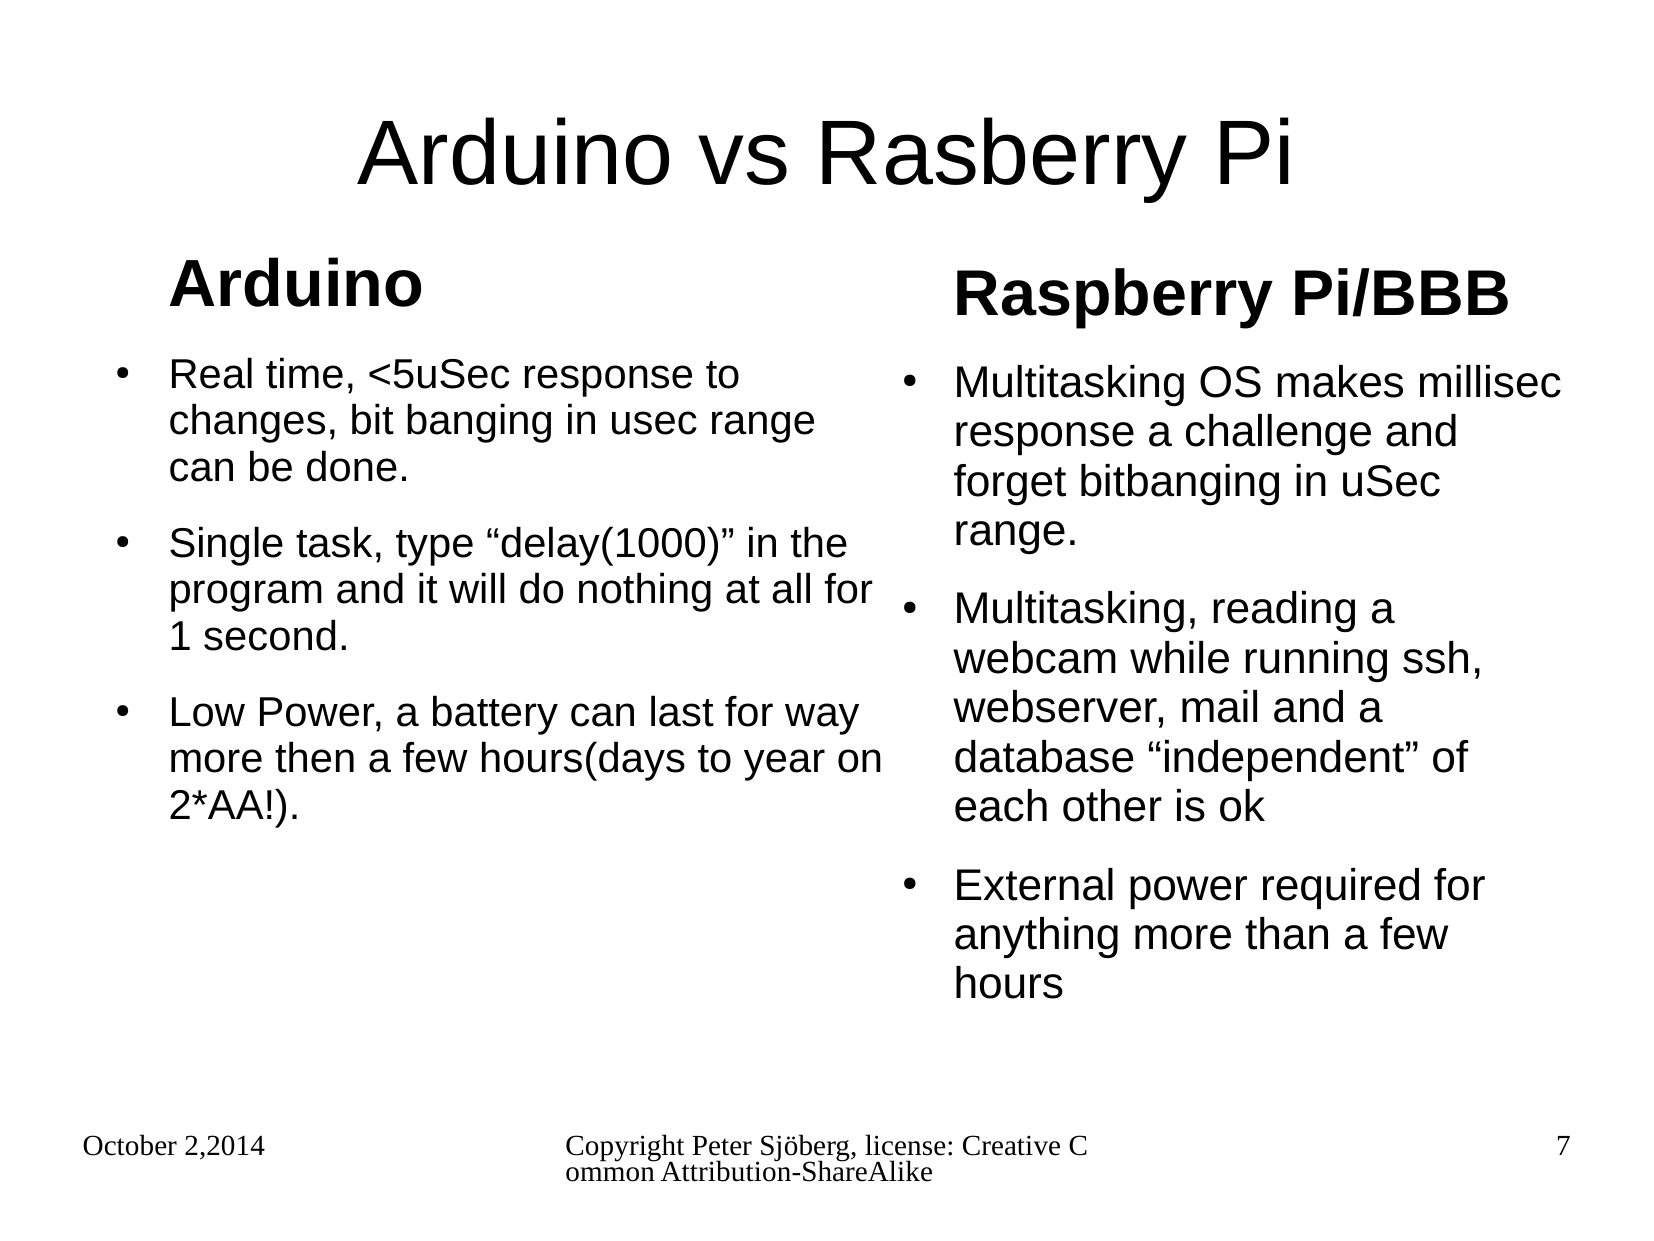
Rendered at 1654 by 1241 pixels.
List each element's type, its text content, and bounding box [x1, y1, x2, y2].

list Raspberry Pi/BBB Multitasking OS makes millisec response a challenge and forget bitbanging in uSec range. Multitasking, reading a webcam while running ssh, webserver, mail and a database “independent” of each other is ok External power required for anything more than a few hours [885, 256, 1571, 1009]
list Arduino Real time, <5uSec response to changes, bit banging in usec range can be done. Single task, type “delay(1000)” in the program and it will do nothing at all for 1 second. Low Power, a battery can last for way more then a few hours(days to year on 2*AA!). [97, 246, 886, 1037]
title Arduino vs Rasberry Pi [82, 49, 1571, 257]
